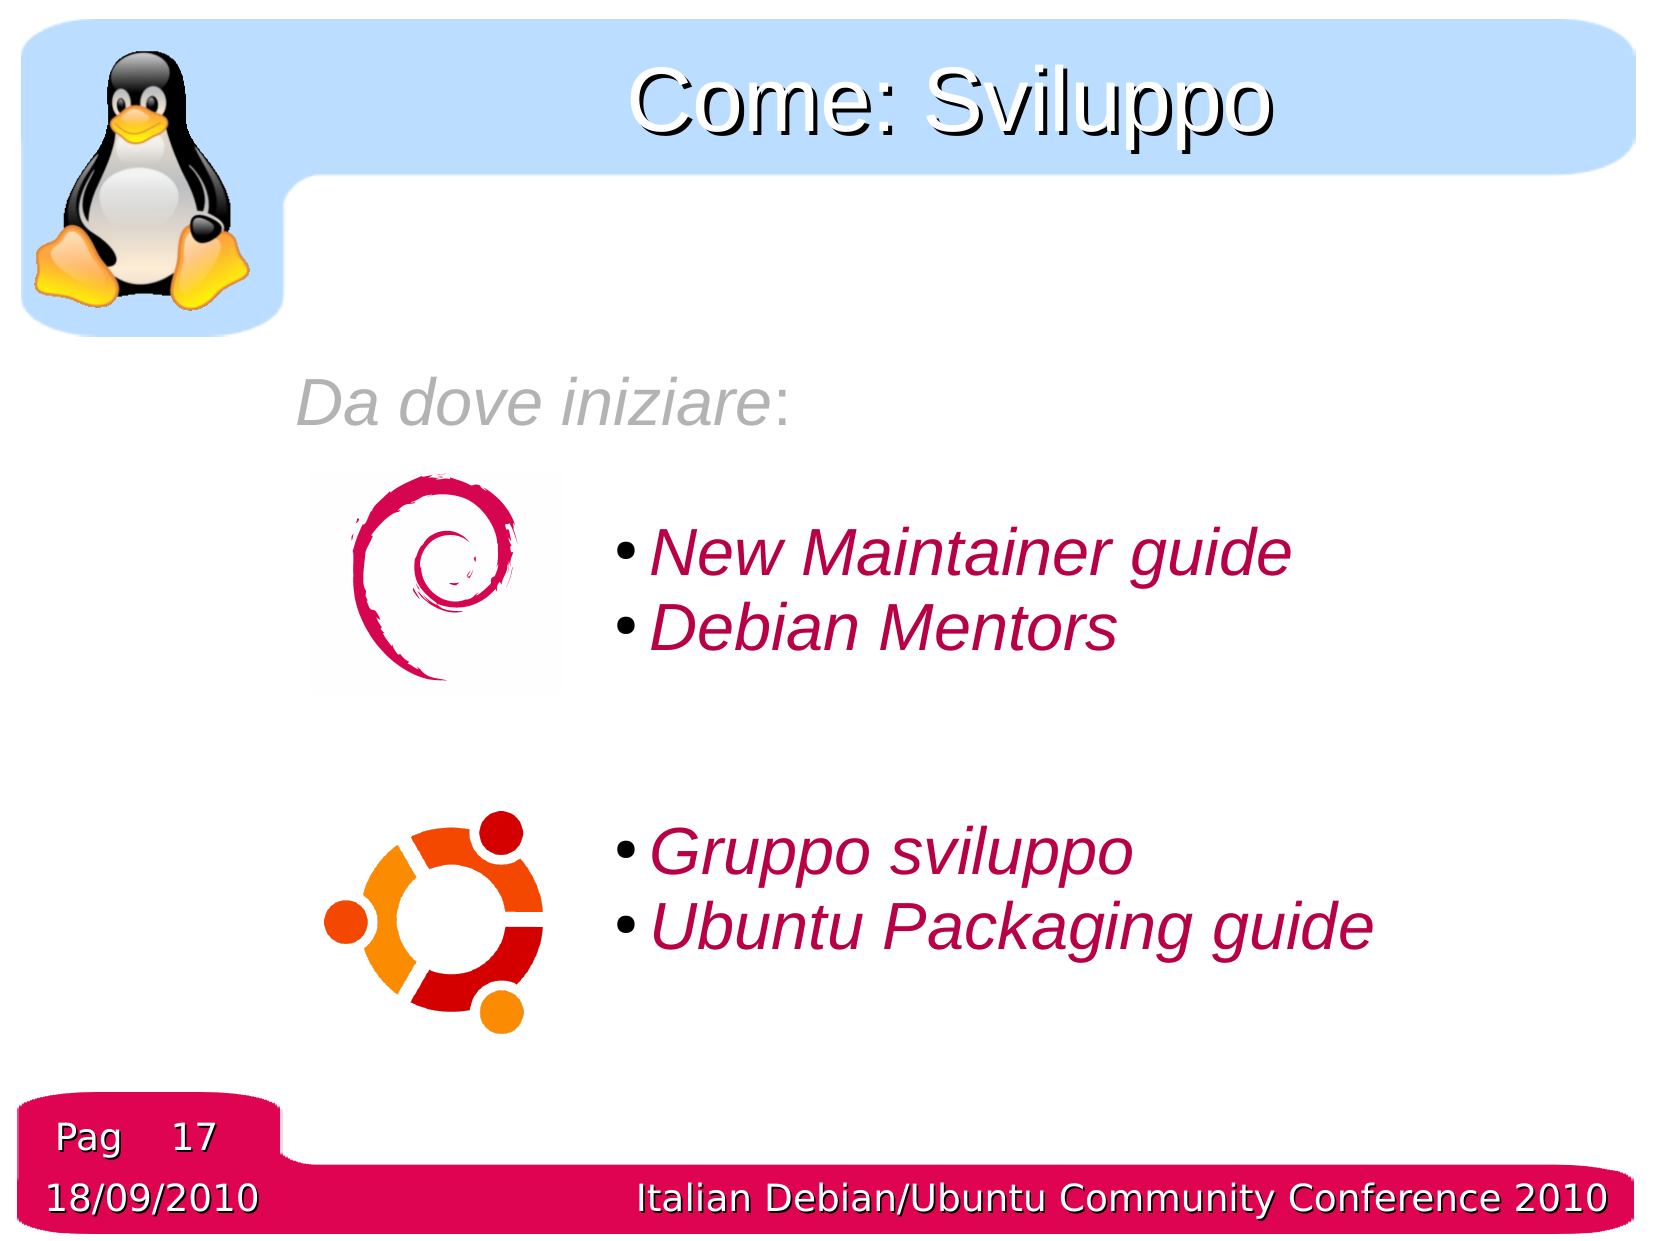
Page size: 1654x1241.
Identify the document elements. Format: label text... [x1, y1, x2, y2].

title Come: Sviluppo [265, 3, 1636, 196]
text_box Pag <numero> [41, 1108, 394, 1182]
picture [21, 19, 1636, 337]
picture [284, 1092, 1634, 1234]
text_box Italian Debian/Ubuntu Community Conference 2010 [621, 1169, 1625, 1241]
text_box 18/09/2010 [29, 1169, 284, 1241]
picture [17, 1092, 295, 1234]
subtitle Da dove iniziare: New Maintainer guide Debian Mentors Gruppo sviluppo Ubuntu Packaging guide [295, 206, 1625, 1123]
picture [324, 811, 544, 1034]
picture [310, 472, 562, 695]
